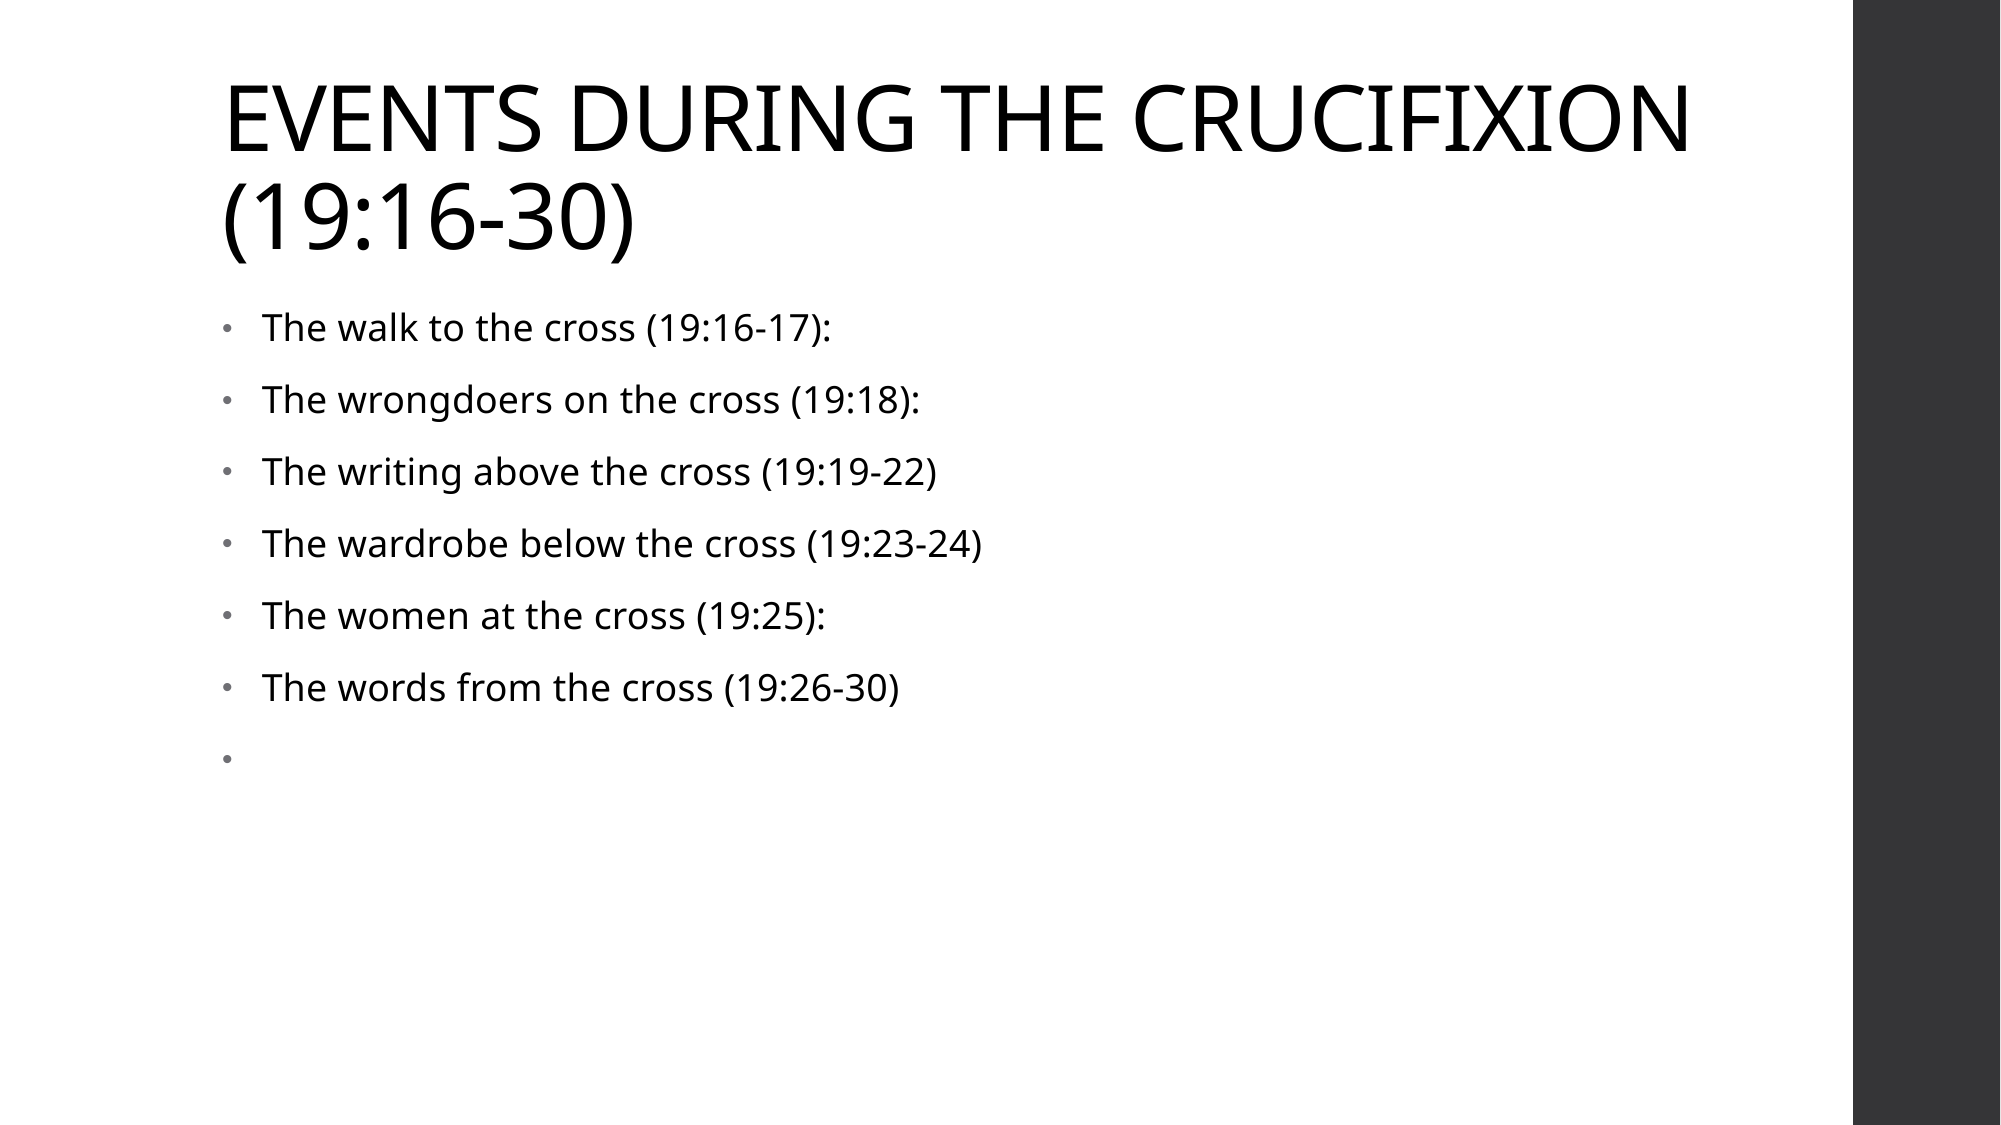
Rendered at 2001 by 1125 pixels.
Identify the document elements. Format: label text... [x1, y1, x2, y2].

title EVENTS DURING THE CRUCIFIXION (19:16-30) [206, 60, 1797, 278]
list The walk to the cross (19:16-17): The wrongdoers on the cross (19:18): The writing above the cross (19:19-22) The wardrobe below the cross (19:23-24) The women at the cross (19:25): The words from the cross (19:26-30) [206, 299, 1617, 1014]
